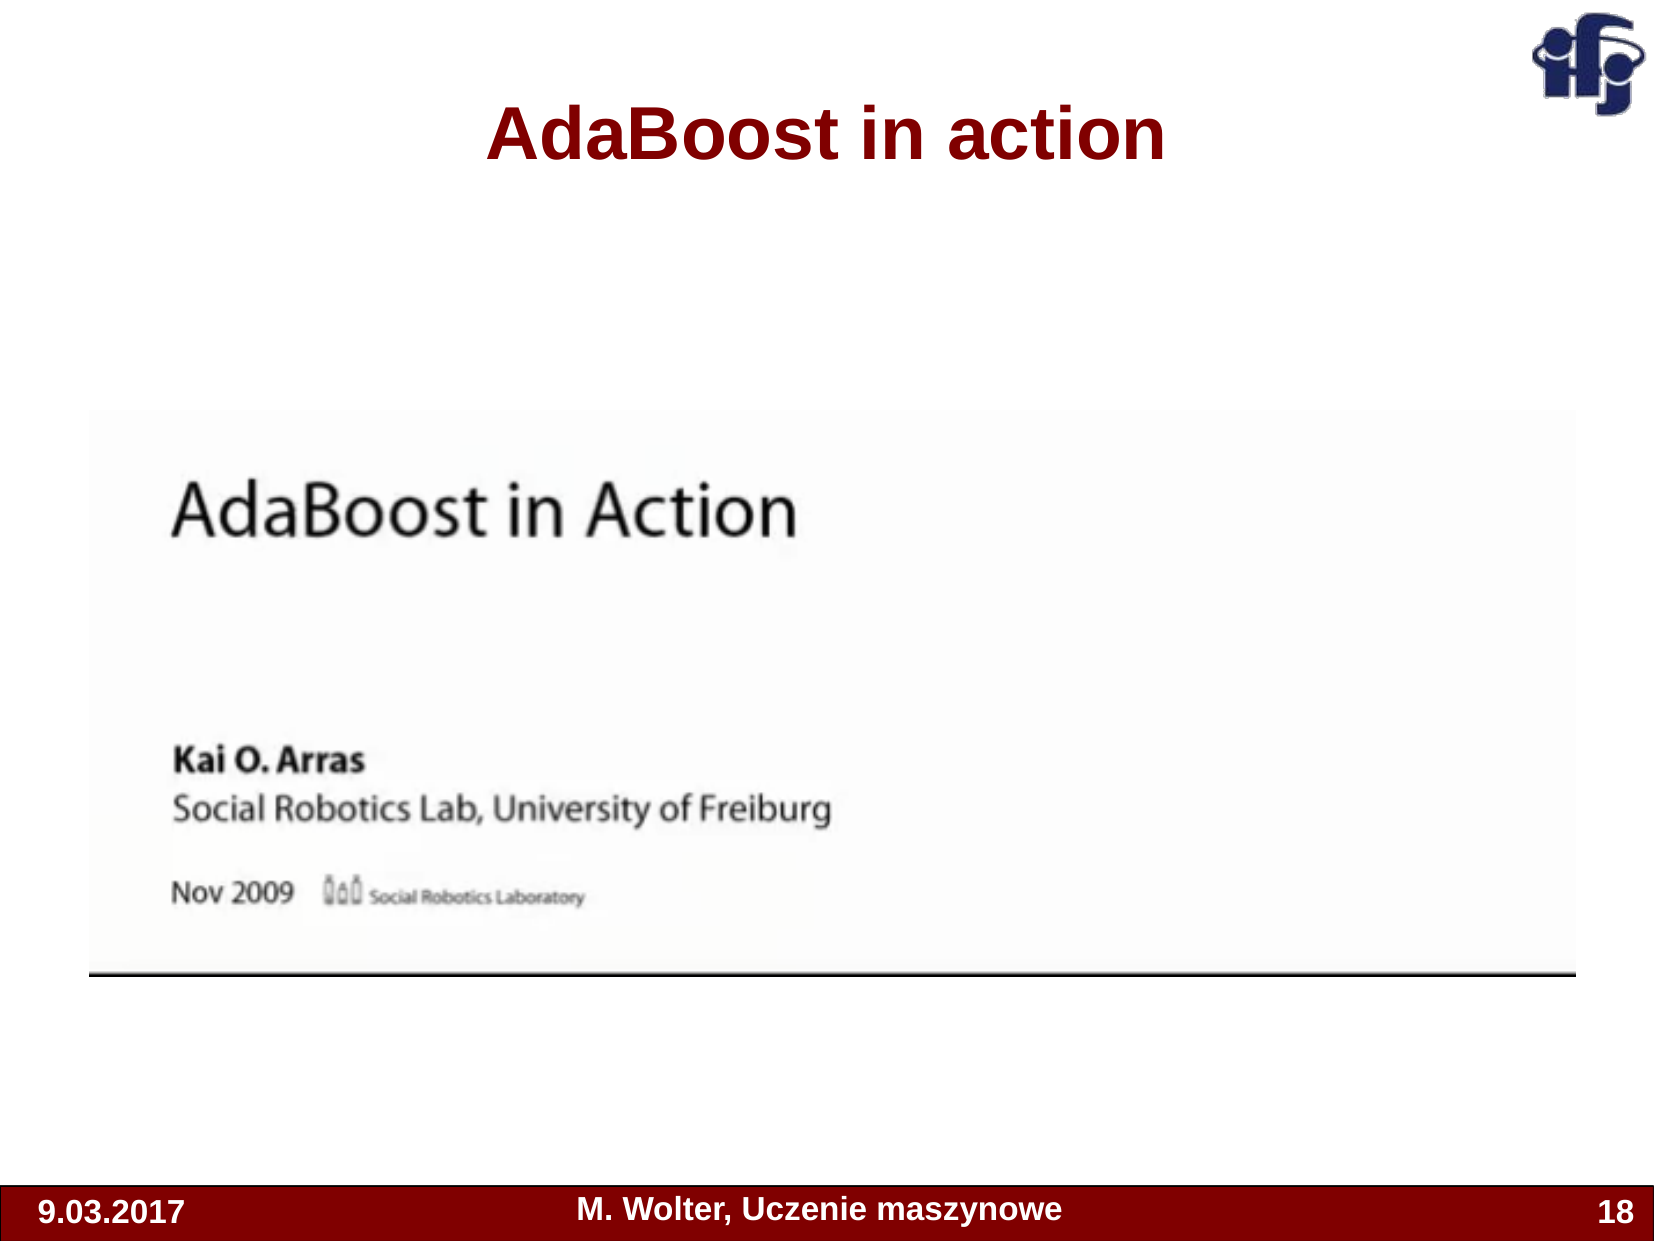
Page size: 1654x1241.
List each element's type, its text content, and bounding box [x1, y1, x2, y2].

title AdaBoost in action [82, 25, 1571, 233]
picture [1525, 0, 1654, 129]
text_box [88, 410, 1577, 978]
